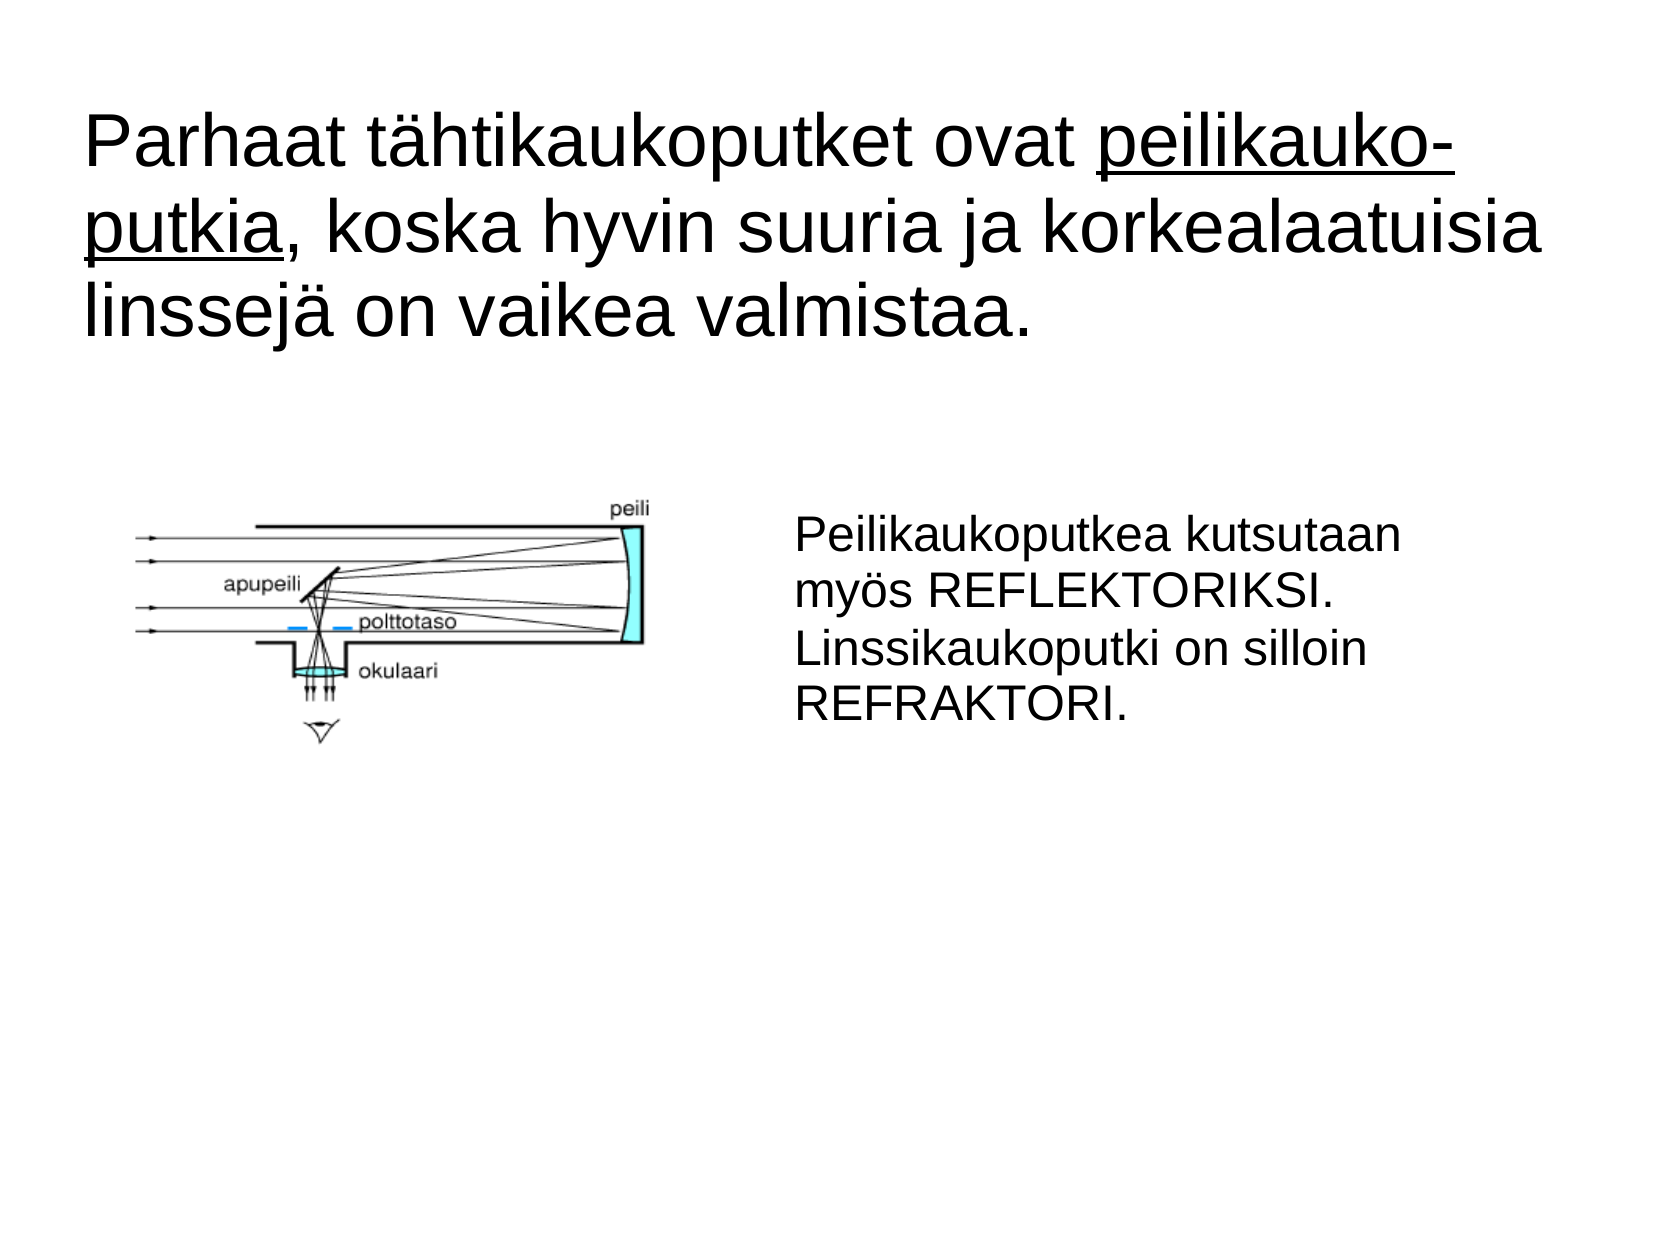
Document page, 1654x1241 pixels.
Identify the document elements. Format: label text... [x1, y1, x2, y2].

picture [106, 473, 716, 759]
text_box Peilikaukoputkea kutsutaan myös REFLEKTORIKSI. Linssikaukoputki on silloin REFRAKTORI. [779, 496, 1431, 736]
text_box Parhaat tähtikaukoputket ovat peilikauko- putkia, koska hyvin suuria ja korkealaatuisia linssejä on vaikea valmistaa. [68, 87, 1654, 357]
